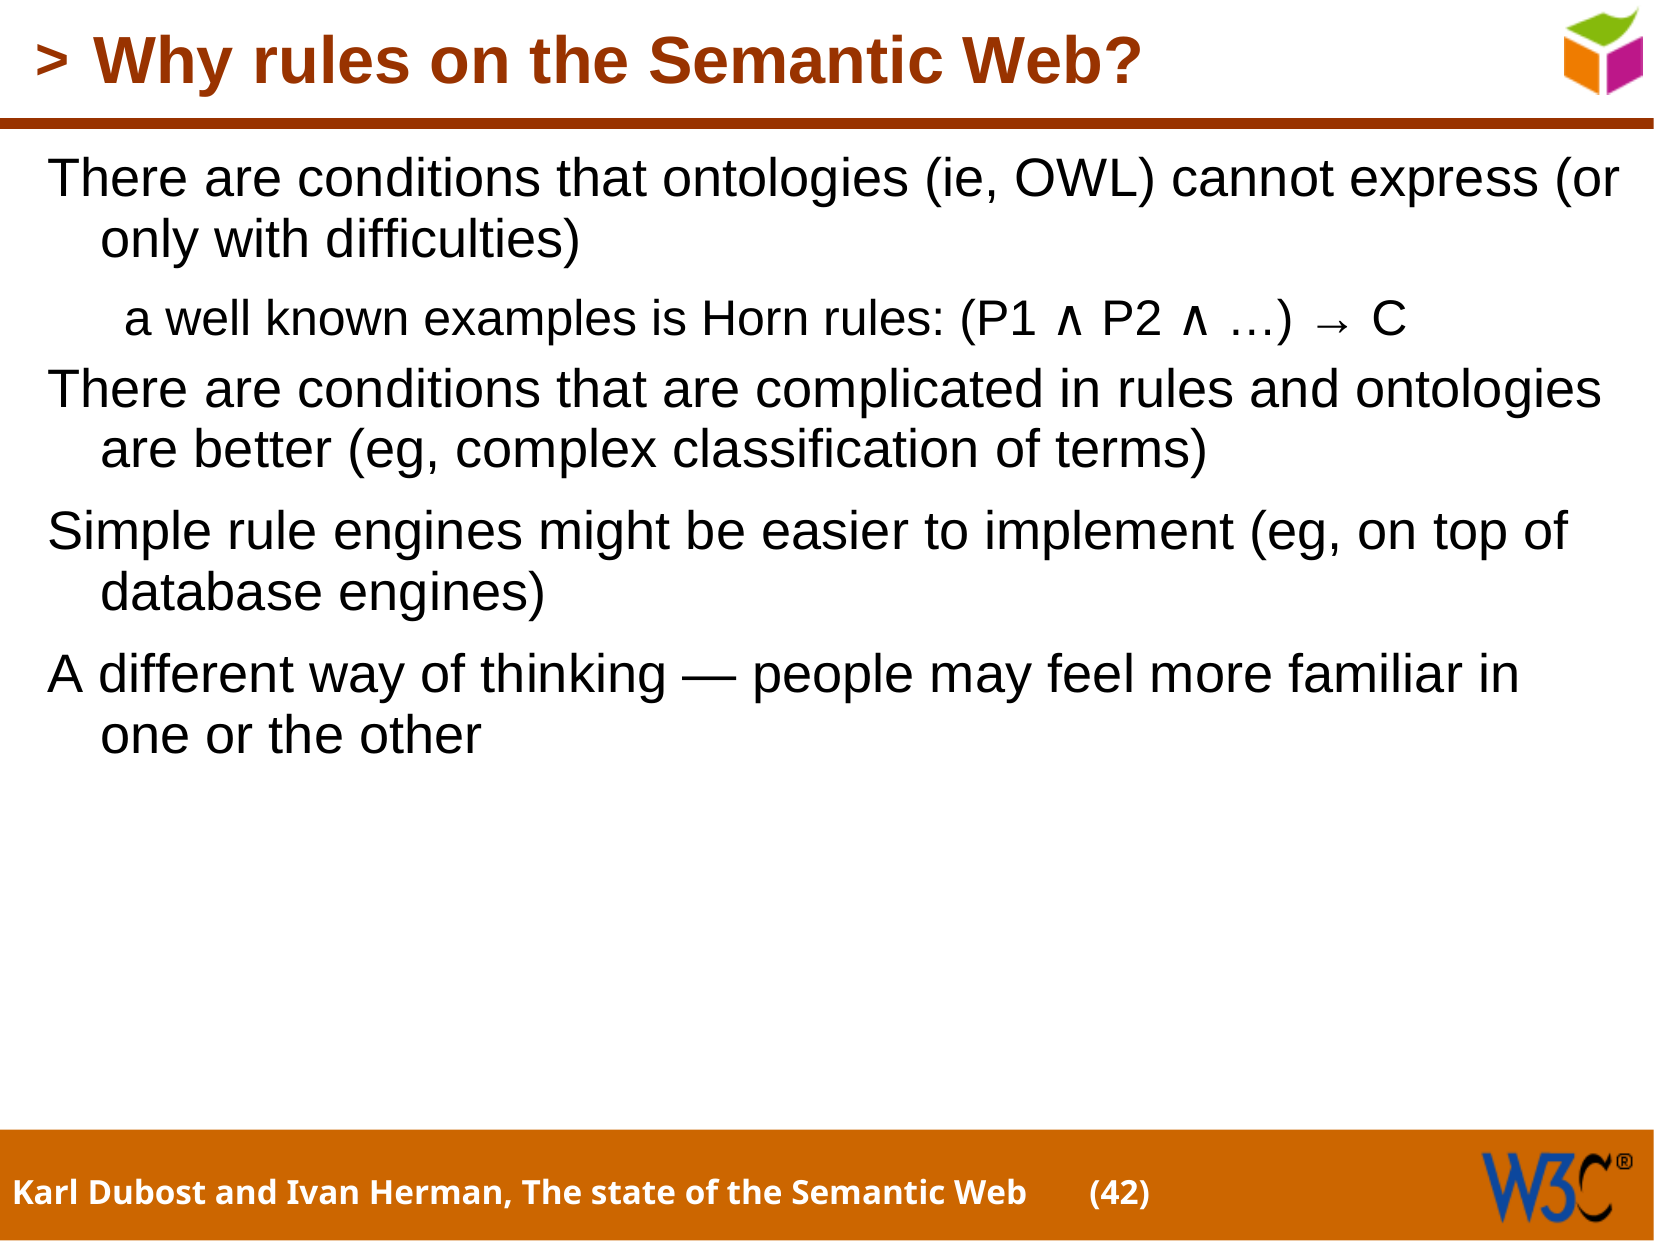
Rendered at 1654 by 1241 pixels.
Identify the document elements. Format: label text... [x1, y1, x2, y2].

list There are conditions that ontologies (ie, OWL) cannot express (or only with difficulties) a well known examples is Horn rules: (P1 ∧ P2 ∧ …) → C There are conditions that are complicated in rules and ontologies are better (eg, complex classification of terms) Simple rule engines might be easier to implement (eg, on top of database engines) A different way of thinking — people may feel more familiar in one or the other [29, 147, 1624, 1119]
title Why rules on the Semantic Web? [93, 7, 1493, 111]
picture [1564, 5, 1643, 95]
picture [1477, 1149, 1639, 1228]
